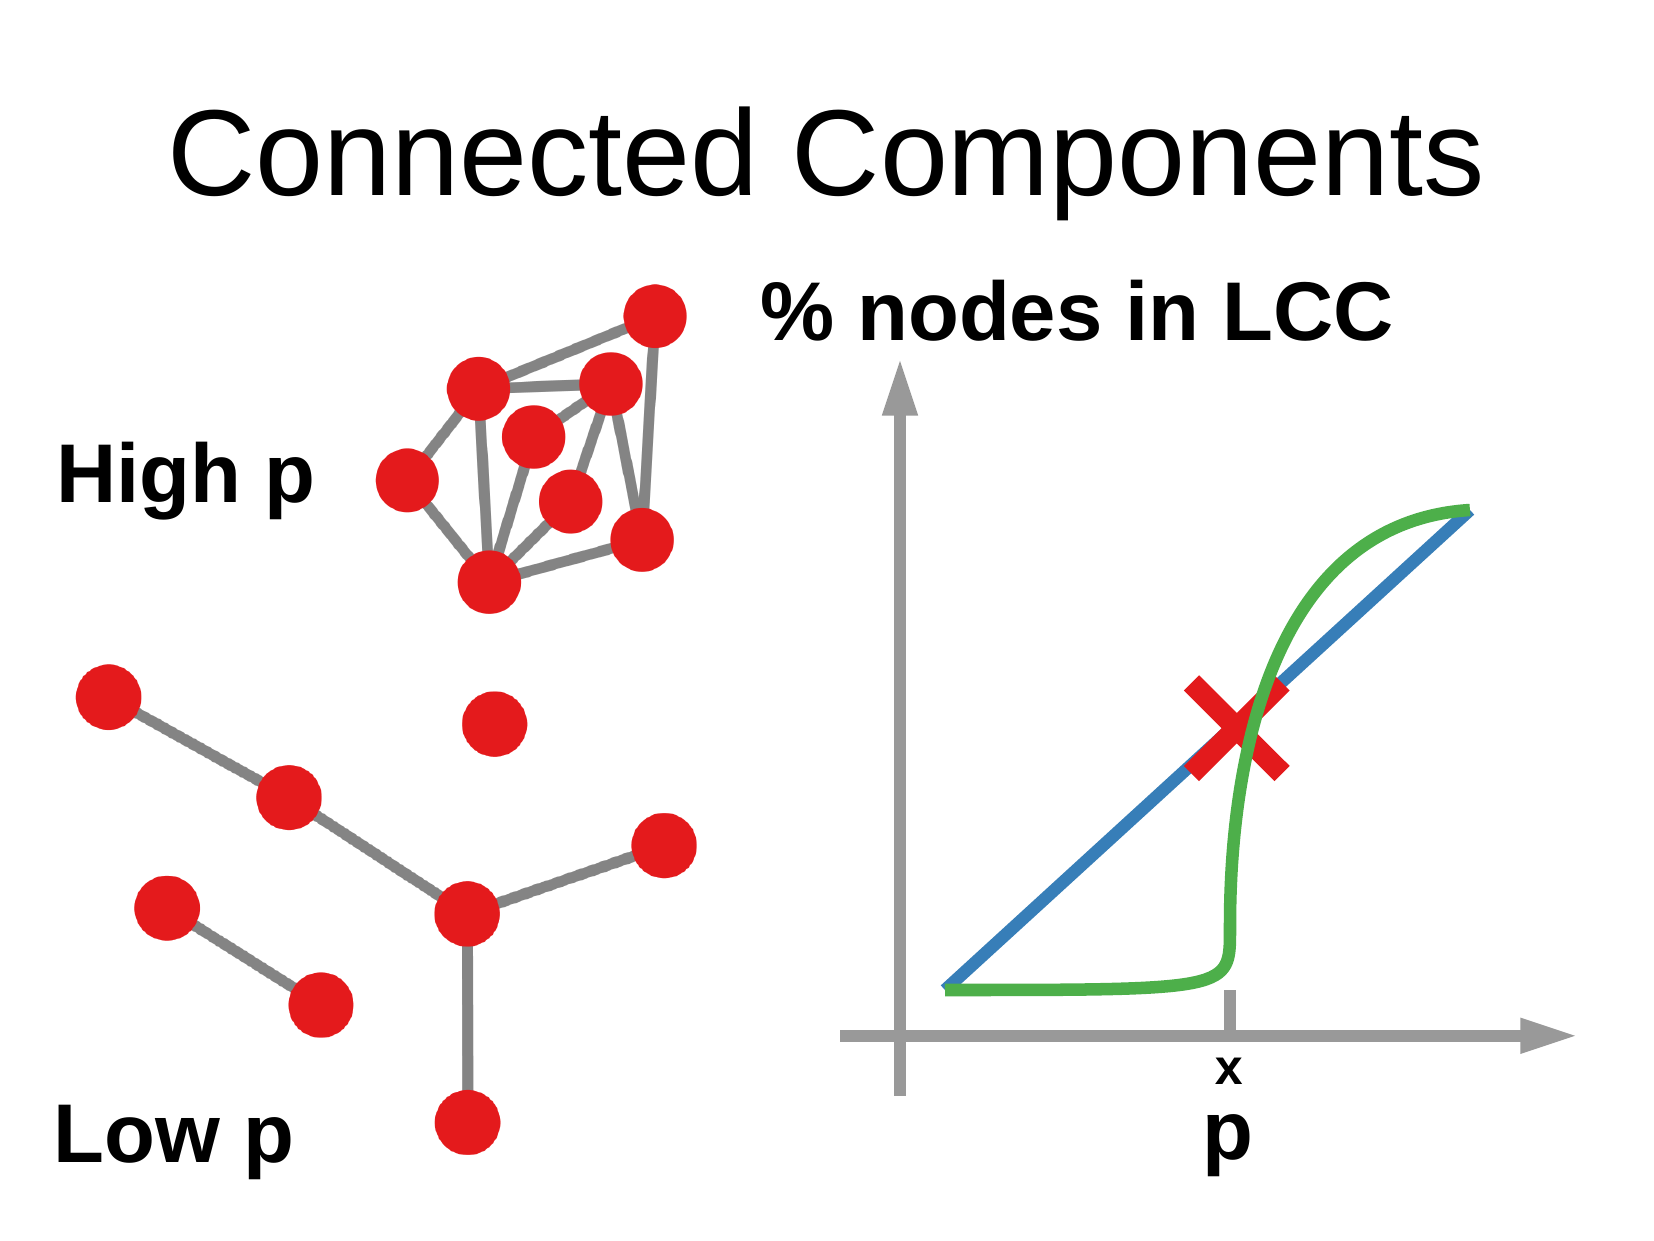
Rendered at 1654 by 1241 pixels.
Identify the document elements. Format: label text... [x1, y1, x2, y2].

picture [1183, 675, 1262, 782]
text_box x [1200, 1031, 1258, 1094]
text_box High p [41, 420, 331, 513]
text_box % nodes in LCC [745, 258, 1409, 351]
text_box p [1187, 1076, 1269, 1170]
picture [75, 664, 697, 1156]
picture [375, 284, 687, 614]
title Connected Components [82, 49, 1571, 257]
text_box Low p [39, 1080, 309, 1174]
picture [1248, 675, 1291, 782]
